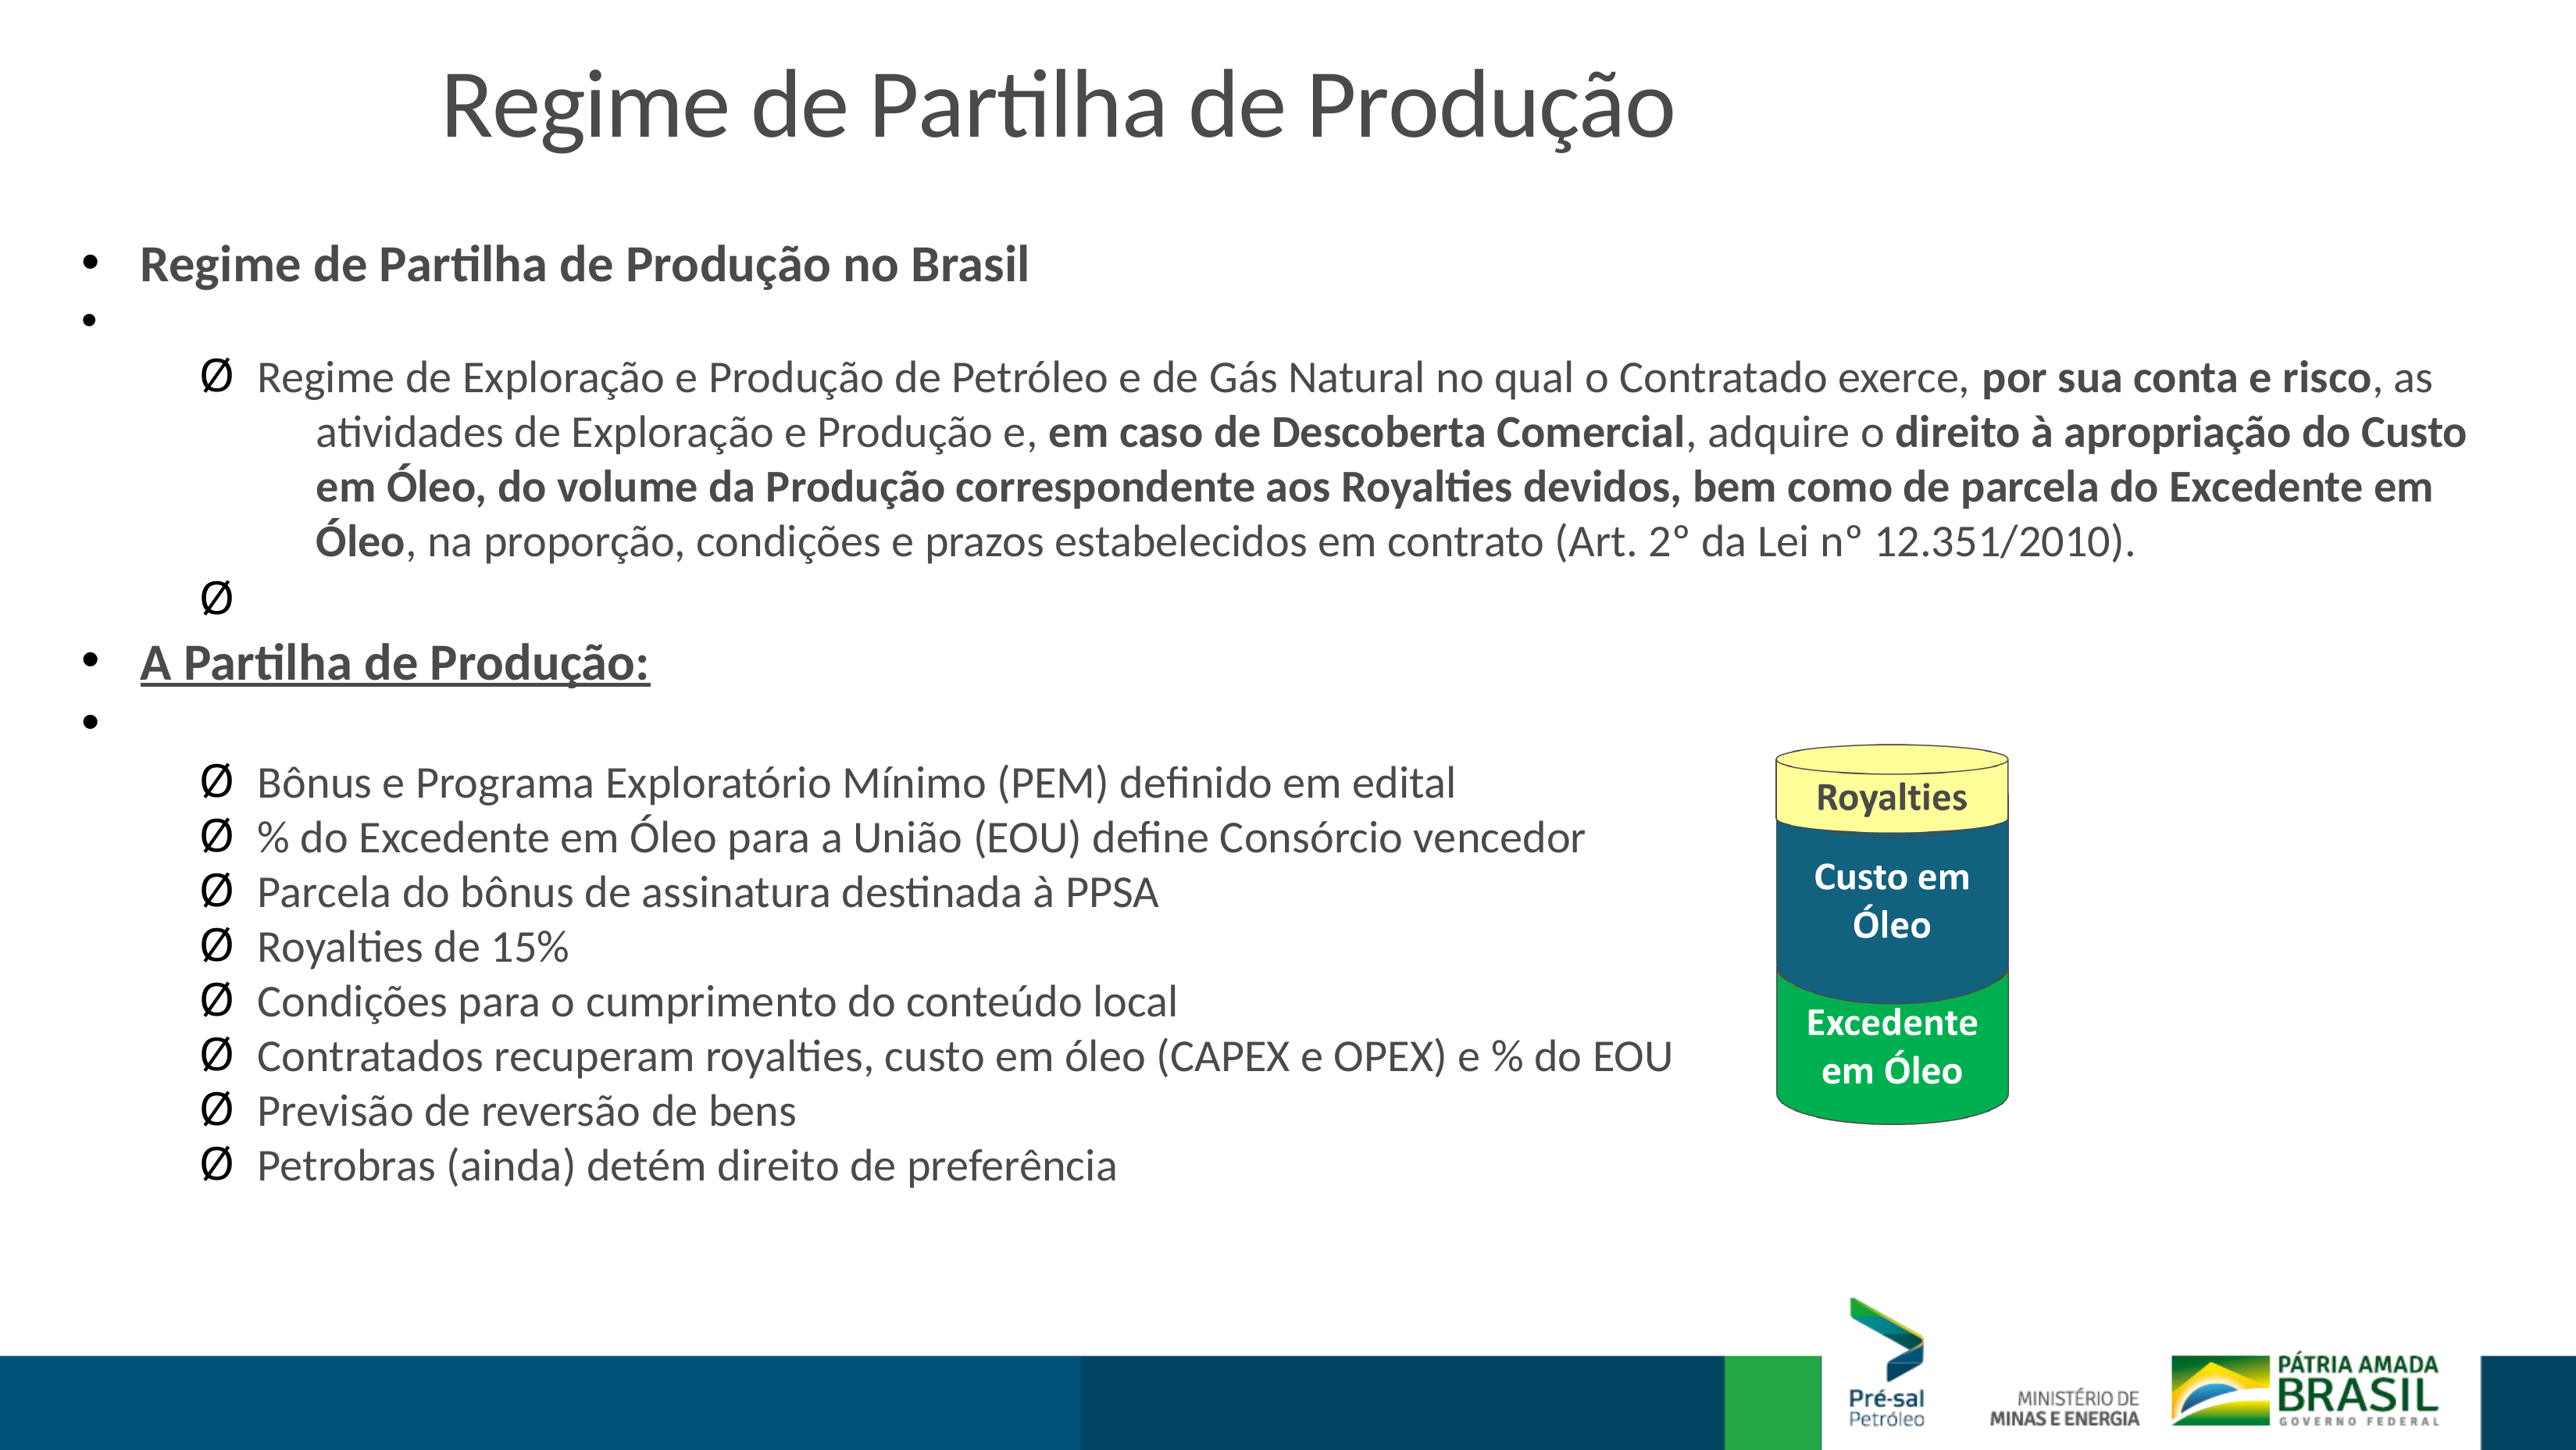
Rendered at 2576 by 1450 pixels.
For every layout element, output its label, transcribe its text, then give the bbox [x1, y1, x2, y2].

text_box Regime de Partilha de Produção no Brasil Regime de Exploração e Produção de Petróleo e de Gás Natural no qual o Contratado exerce, por sua conta e risco, as atividades de Exploração e Produção e, em caso de Descoberta Comercial, adquire o direito à apropriação do Custo em Óleo, do volume da Produção correspondente aos Royalties devidos, bem como de parcela do Excedente em Óleo, na proporção, condições e prazos estabelecidos em contrato (Art. 2º da Lei nº 12.351/2010). A Partilha de Produção: Bônus e Programa Exploratório Mínimo (PEM) definido em edital % do Excedente em Óleo para a União (EOU) define Consórcio vencedor Parcela do bônus de assinatura destinada à PPSA Royalties de 15% Condições para o cumprimento do conteúdo local Contratados recuperam royalties, custo em óleo (CAPEX e OPEX) e % do EOU Previsão de reversão de bens Petrobras (ainda) detém direito de preferência [70, 169, 2528, 1199]
text_box Regime de Partilha de Produção [439, 32, 2455, 161]
picture [1775, 744, 2009, 1125]
